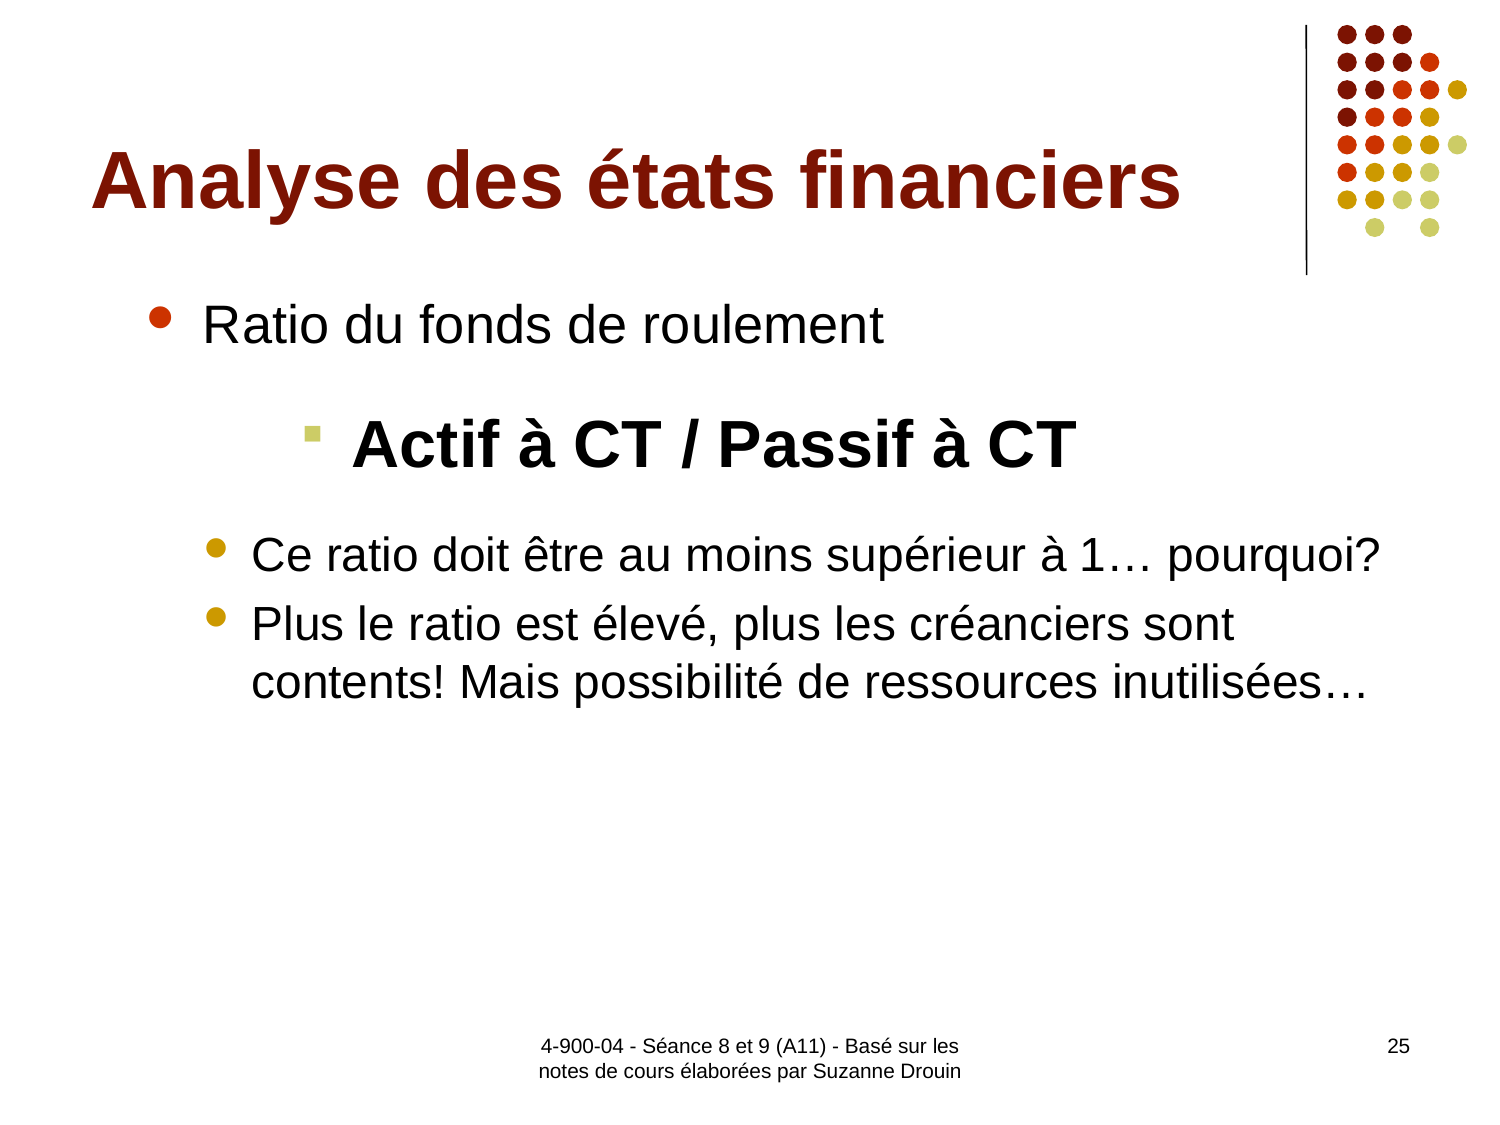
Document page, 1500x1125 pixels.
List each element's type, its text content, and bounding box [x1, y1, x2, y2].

text_box Ratio du fonds de roulement Actif à CT / Passif à CT Ce ratio doit être au moins supérieur à 1… pourquoi? Plus le ratio est élevé, plus les créanciers sont contents! Mais possibilité de ressources inutilisées… [75, 282, 1426, 1006]
text_box <numéro> [1074, 1025, 1426, 1101]
text_box 4-900-04 - Séance 8 et 9 (A11) - Basé sur les notes de cours élaborées par Suzanne Drouin [512, 1025, 988, 1101]
text_box Analyse des états financiers [74, 20, 1313, 233]
